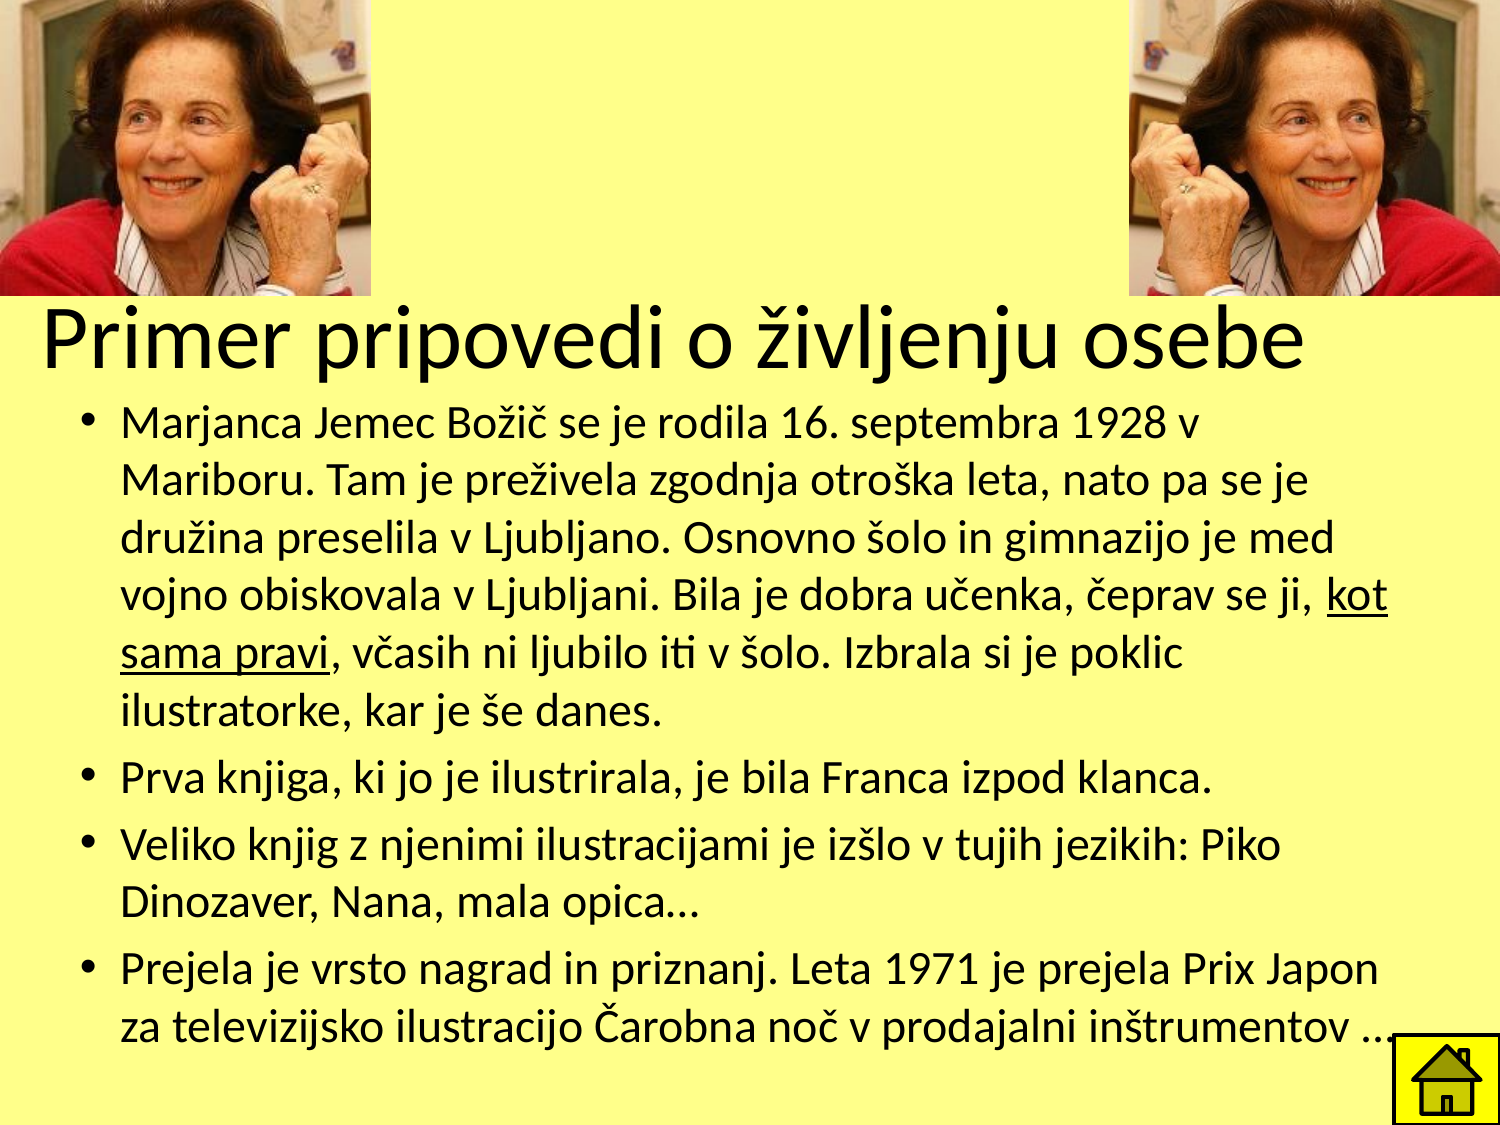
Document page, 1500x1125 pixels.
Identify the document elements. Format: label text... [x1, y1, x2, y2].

picture [0, 0, 371, 267]
list Marjanca Jemec Božič se je rodila 16. septembra 1928 v Mariboru. Tam je preživela zgodnja otroška leta, nato pa se je družina preselila v Ljubljano. Osnovno šolo in gimnazijo je med vojno obiskovala v Ljubljani. Bila je dobra učenka, čeprav se ji, kot sama pravi, včasih ni ljubilo iti v šolo. Izbrala si je poklic ilustratorke, kar je še danes. Prva knjiga, ki jo je ilustrirala, je bila Franca izpod klanca. Veliko knjig z njenimi ilustracijami je izšlo v tujih jezikih: Piko Dinozaver, Nana, mala opica… Prejela je vrsto nagrad in priznanj. Leta 1971 je prejela Prix Japon za televizijsko ilustracijo Čarobna noč v prodajalni inštrumentov ... [64, 382, 1415, 1125]
title Primer pripovedi o življenju osebe [0, 267, 1350, 398]
text_box [1393, 1034, 1500, 1125]
picture [1129, 0, 1500, 296]
